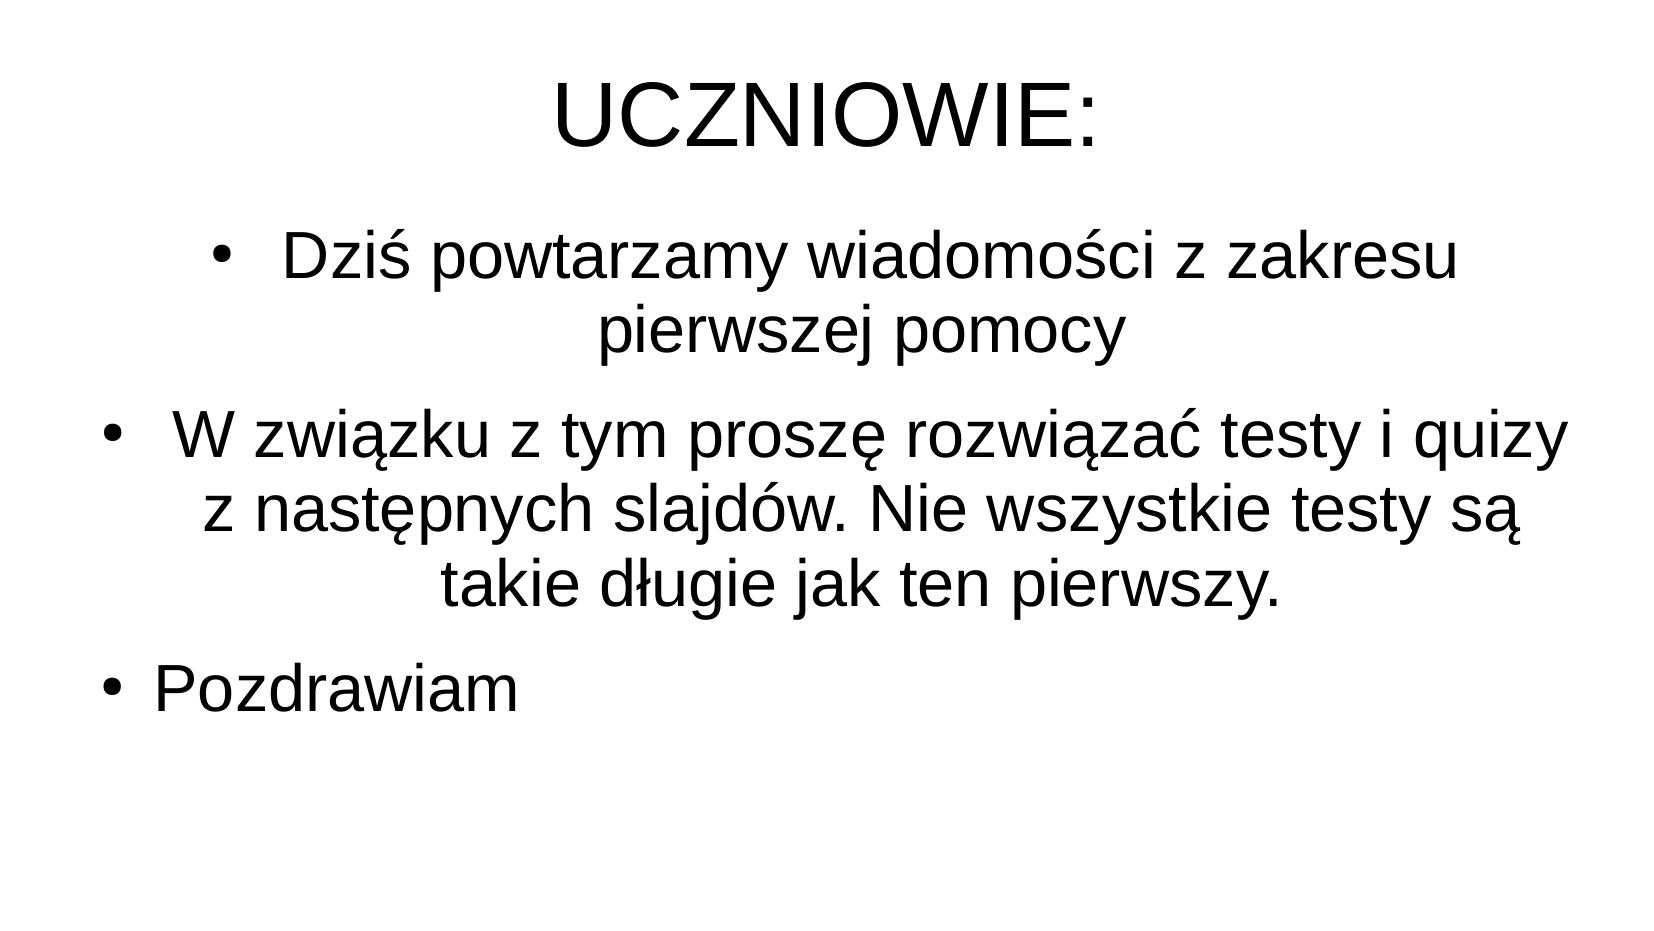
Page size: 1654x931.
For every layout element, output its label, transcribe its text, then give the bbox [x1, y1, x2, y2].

title UCZNIOWIE: [82, 37, 1571, 193]
list Dziś powtarzamy wiadomości z zakresu pierwszej pomocy W związku z tym proszę rozwiązać testy i quizy z następnych slajdów. Nie wszystkie testy są takie długie jak ten pierwszy. Pozdrawiam [82, 217, 1571, 758]
